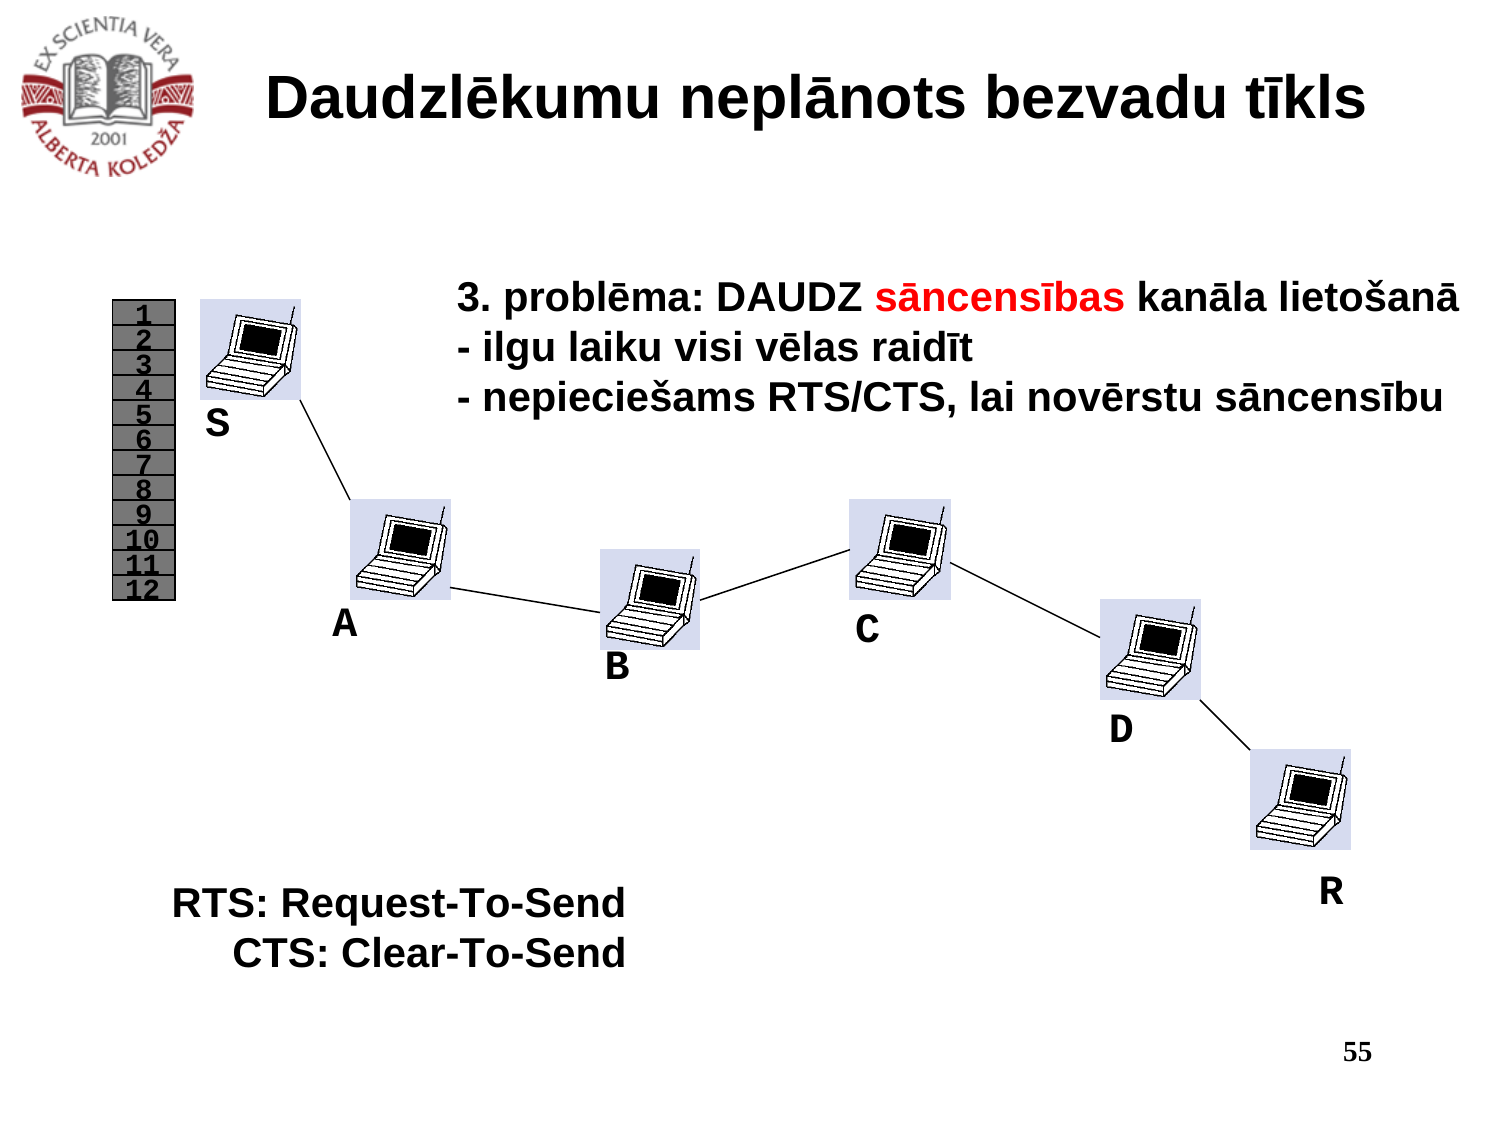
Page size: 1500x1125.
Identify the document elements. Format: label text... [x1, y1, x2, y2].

text_box 12 [112, 574, 175, 600]
text_box 3. problēma: DAUDZ sāncensības kanāla lietošanā - ilgu laiku visi vēlas raidīt - nepieciešams RTS/CTS, lai novērstu sāncensību [442, 262, 1475, 428]
text_box 5 [112, 399, 175, 424]
text_box D [1093, 692, 1149, 759]
text_box B [589, 630, 645, 696]
text_box R [1303, 855, 1359, 921]
title Daudzlēkumu neplānots bezvadu tīkls [187, 44, 1425, 151]
text_box 4 [112, 374, 175, 399]
text_box <skaitlis> [1074, 1025, 1388, 1101]
text_box S [190, 387, 246, 454]
chart [1250, 750, 1351, 850]
chart [600, 549, 700, 651]
chart [350, 500, 451, 601]
text_box A [317, 587, 373, 653]
text_box RTS: Request-To-Send CTS: Clear-To-Send [156, 867, 642, 984]
picture [21, 16, 194, 177]
chart [1100, 600, 1201, 700]
chart [200, 299, 301, 400]
text_box 8 [112, 474, 175, 499]
text_box 10 [112, 524, 175, 549]
text_box 7 [112, 449, 175, 474]
text_box C [840, 592, 895, 659]
text_box 6 [112, 424, 175, 449]
text_box 10 [148, 533, 154, 546]
text_box 9 [112, 499, 175, 524]
text_box 11 [112, 549, 175, 574]
text_box 1 [112, 299, 175, 324]
text_box 3 [112, 349, 175, 374]
chart [849, 500, 951, 601]
text_box 2 [112, 324, 175, 349]
